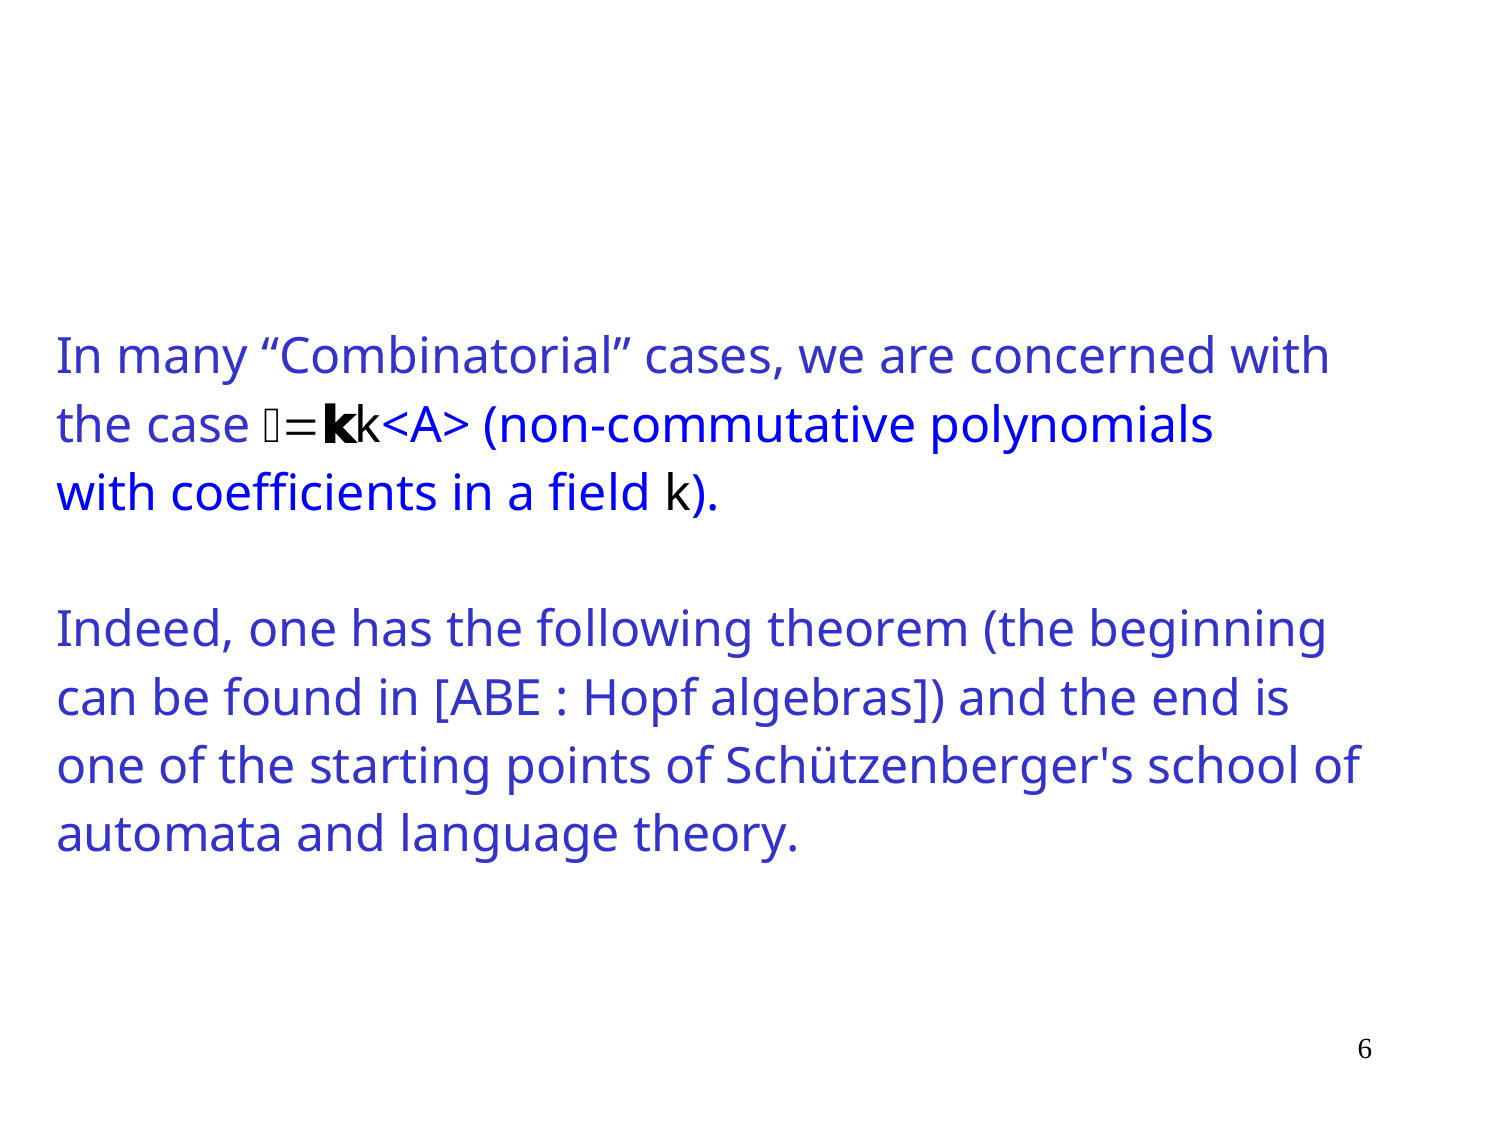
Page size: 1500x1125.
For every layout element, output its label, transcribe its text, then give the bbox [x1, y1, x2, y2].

text_box In many “Combinatorial” cases, we are concerned with the case =kk<A> (non-commutative polynomials with coefficients in a field k). Indeed, one has the following theorem (the beginning can be found in [ABE : Hopf algebras]) and the end is one of the starting points of Schützenberger's school of automata and language theory. [41, 312, 1485, 835]
